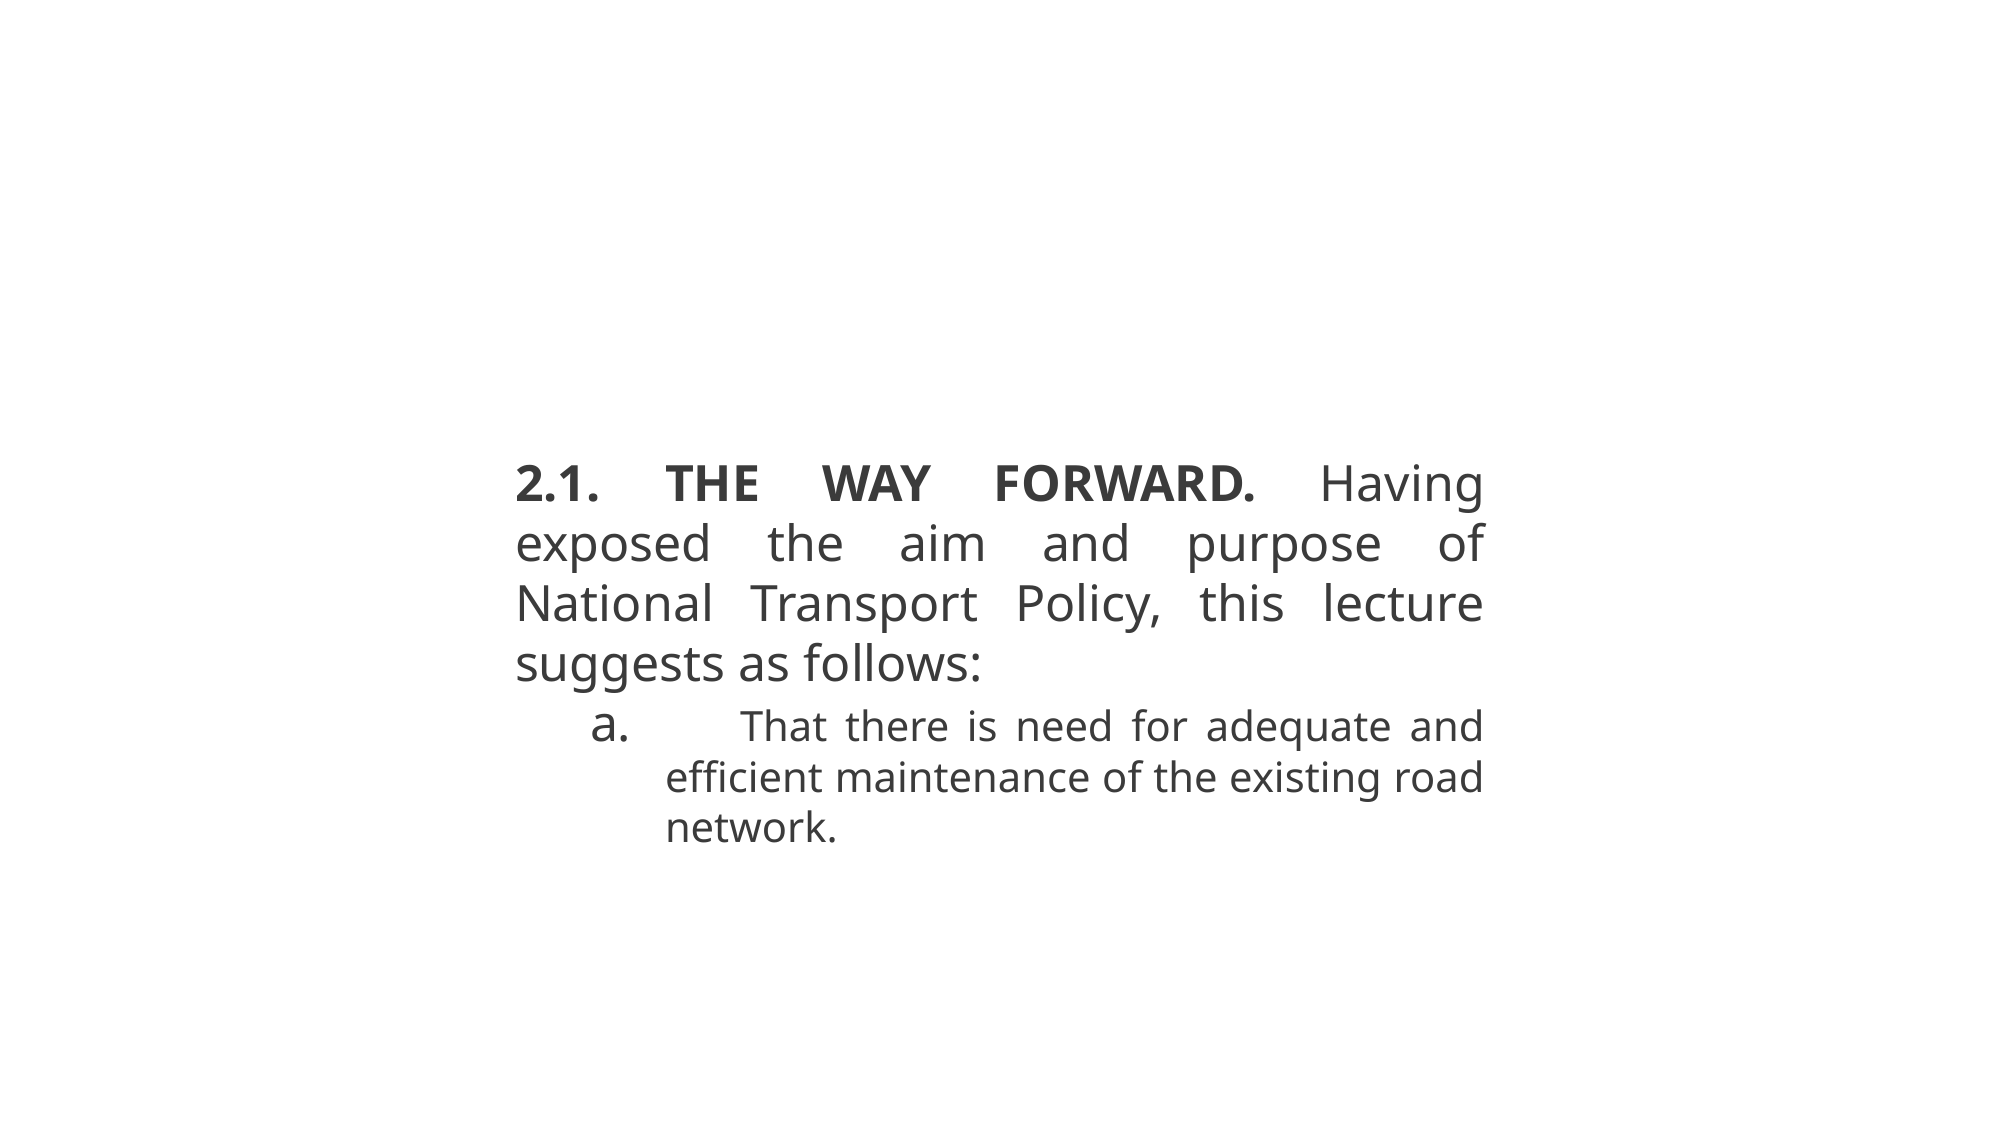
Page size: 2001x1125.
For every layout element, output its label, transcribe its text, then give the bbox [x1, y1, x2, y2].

text_box 2.1. THE WAY FORWARD. Having exposed the aim and purpose of National Transport Policy, this lecture suggests as follows: a. That there is need for adequate and efficient maintenance of the existing road network. [500, 444, 1500, 859]
